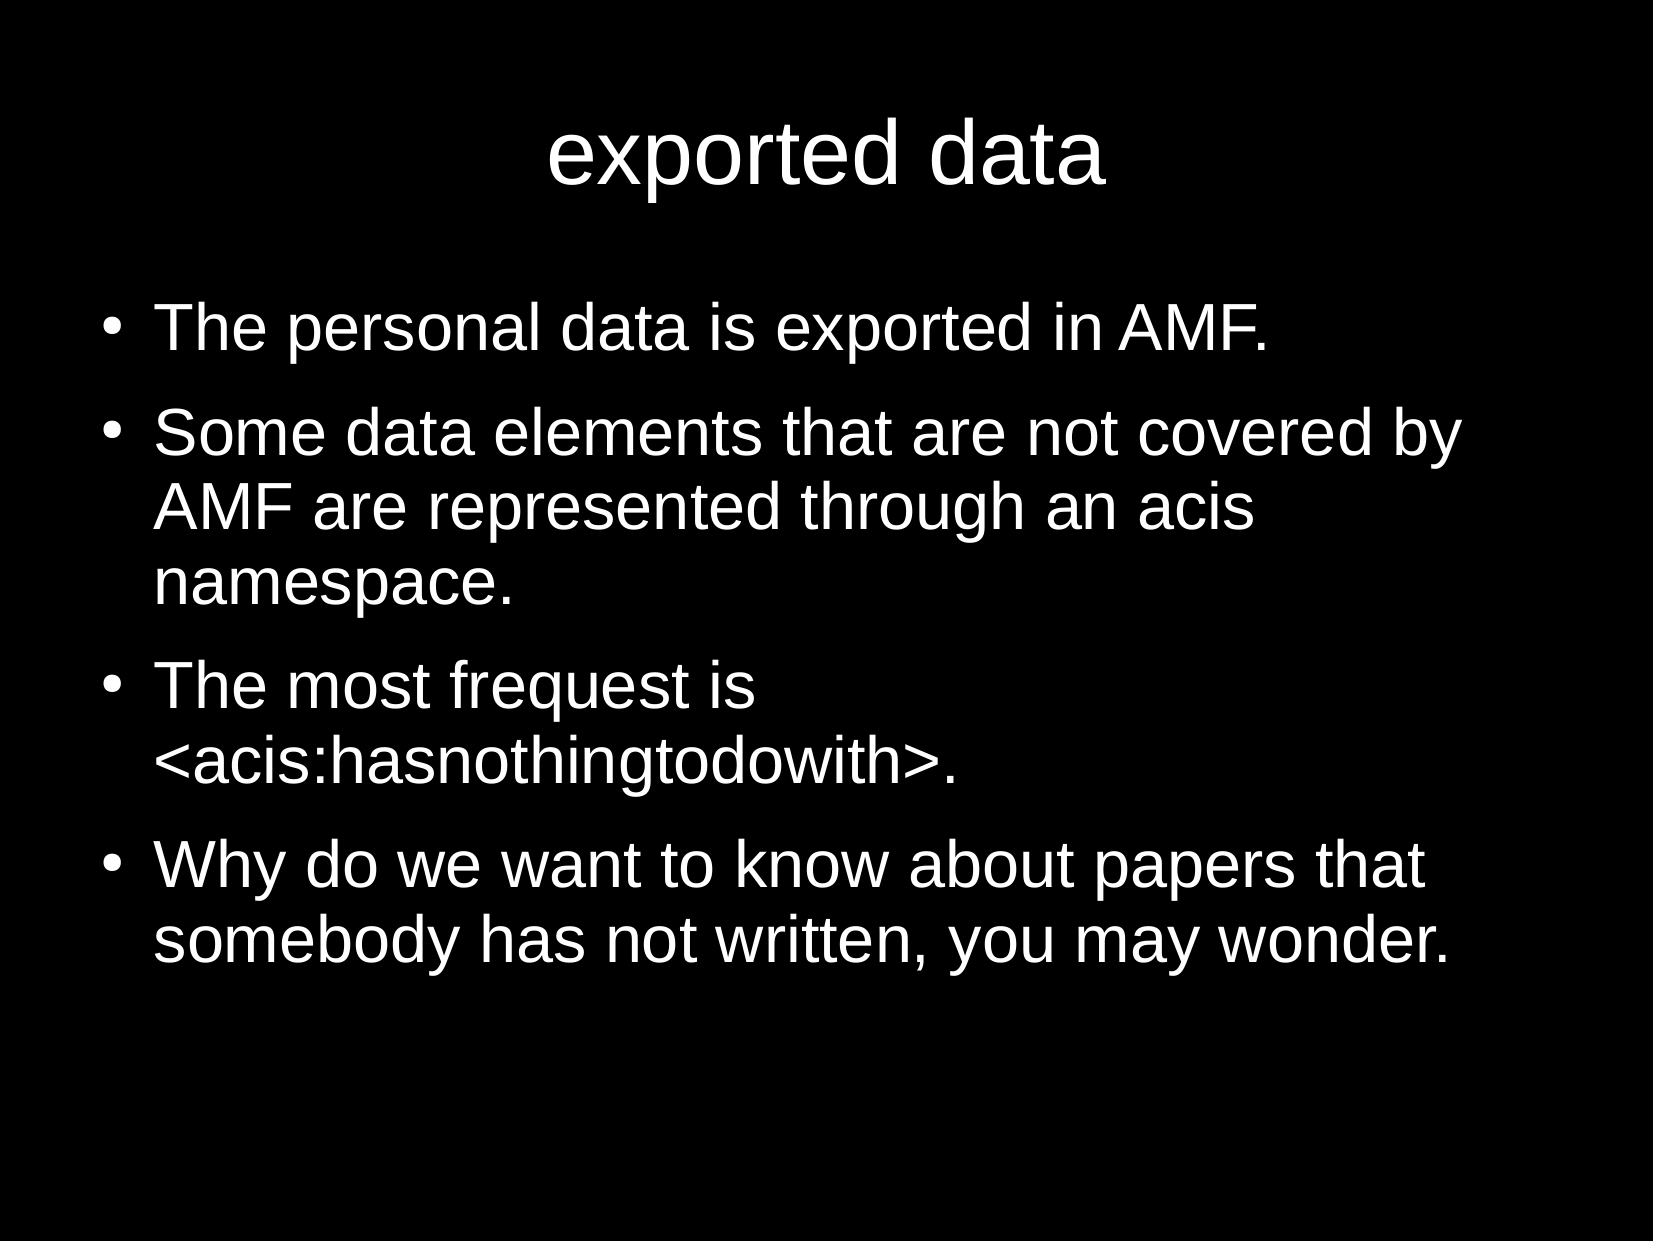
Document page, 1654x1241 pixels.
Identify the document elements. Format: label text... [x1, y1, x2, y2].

list The personal data is exported in AMF. Some data elements that are not covered by AMF are represented through an acis namespace. The most frequest is <acis:hasnothingtodowith>. Why do we want to know about papers that somebody has not written, you may wonder. [82, 290, 1571, 1109]
title exported data [82, 56, 1571, 250]
